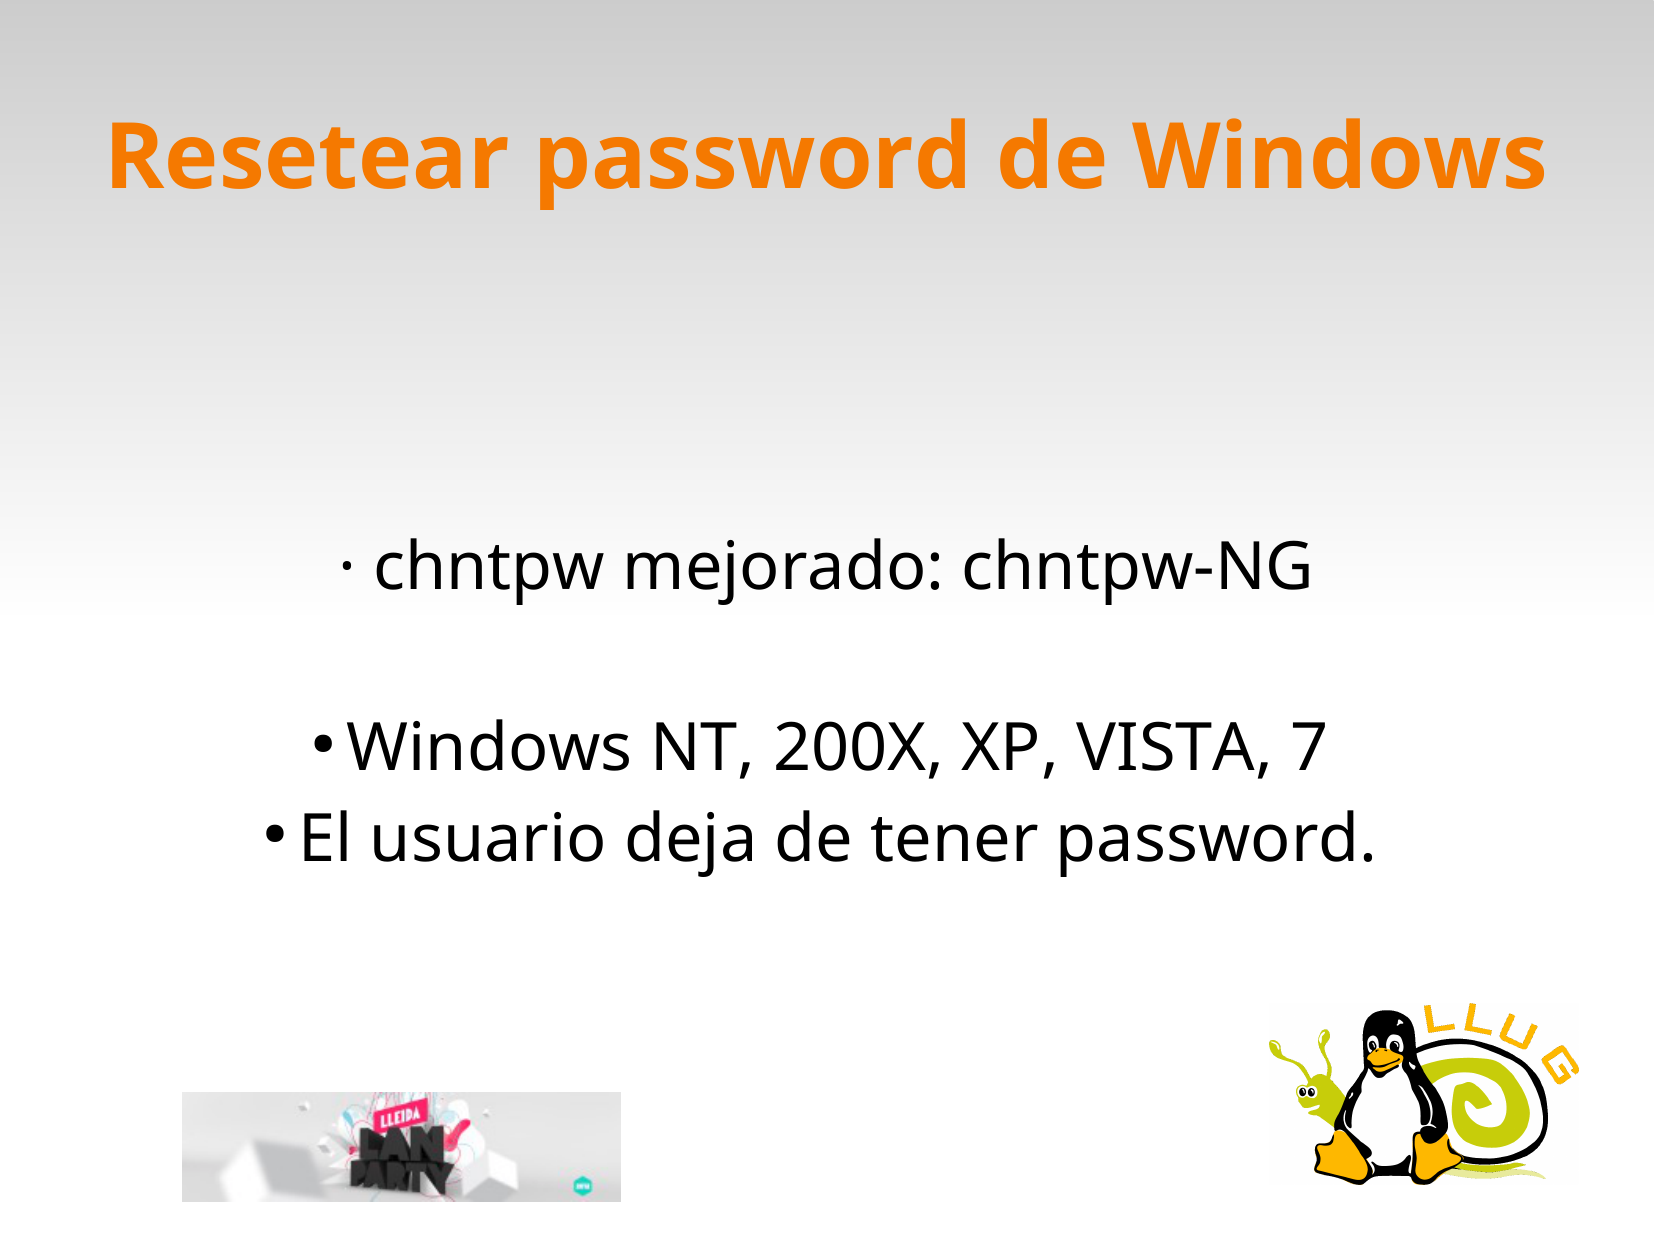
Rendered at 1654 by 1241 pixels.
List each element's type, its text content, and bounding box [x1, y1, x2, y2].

picture [1269, 1003, 1579, 1185]
picture [182, 1092, 621, 1202]
title Resetear password de Windows [82, 45, 1571, 261]
subtitle · chntpw mejorado: chntpw-NG Windows NT, 200X, XP, VISTA, 7 El usuario deja de tener password. [82, 297, 1571, 1102]
